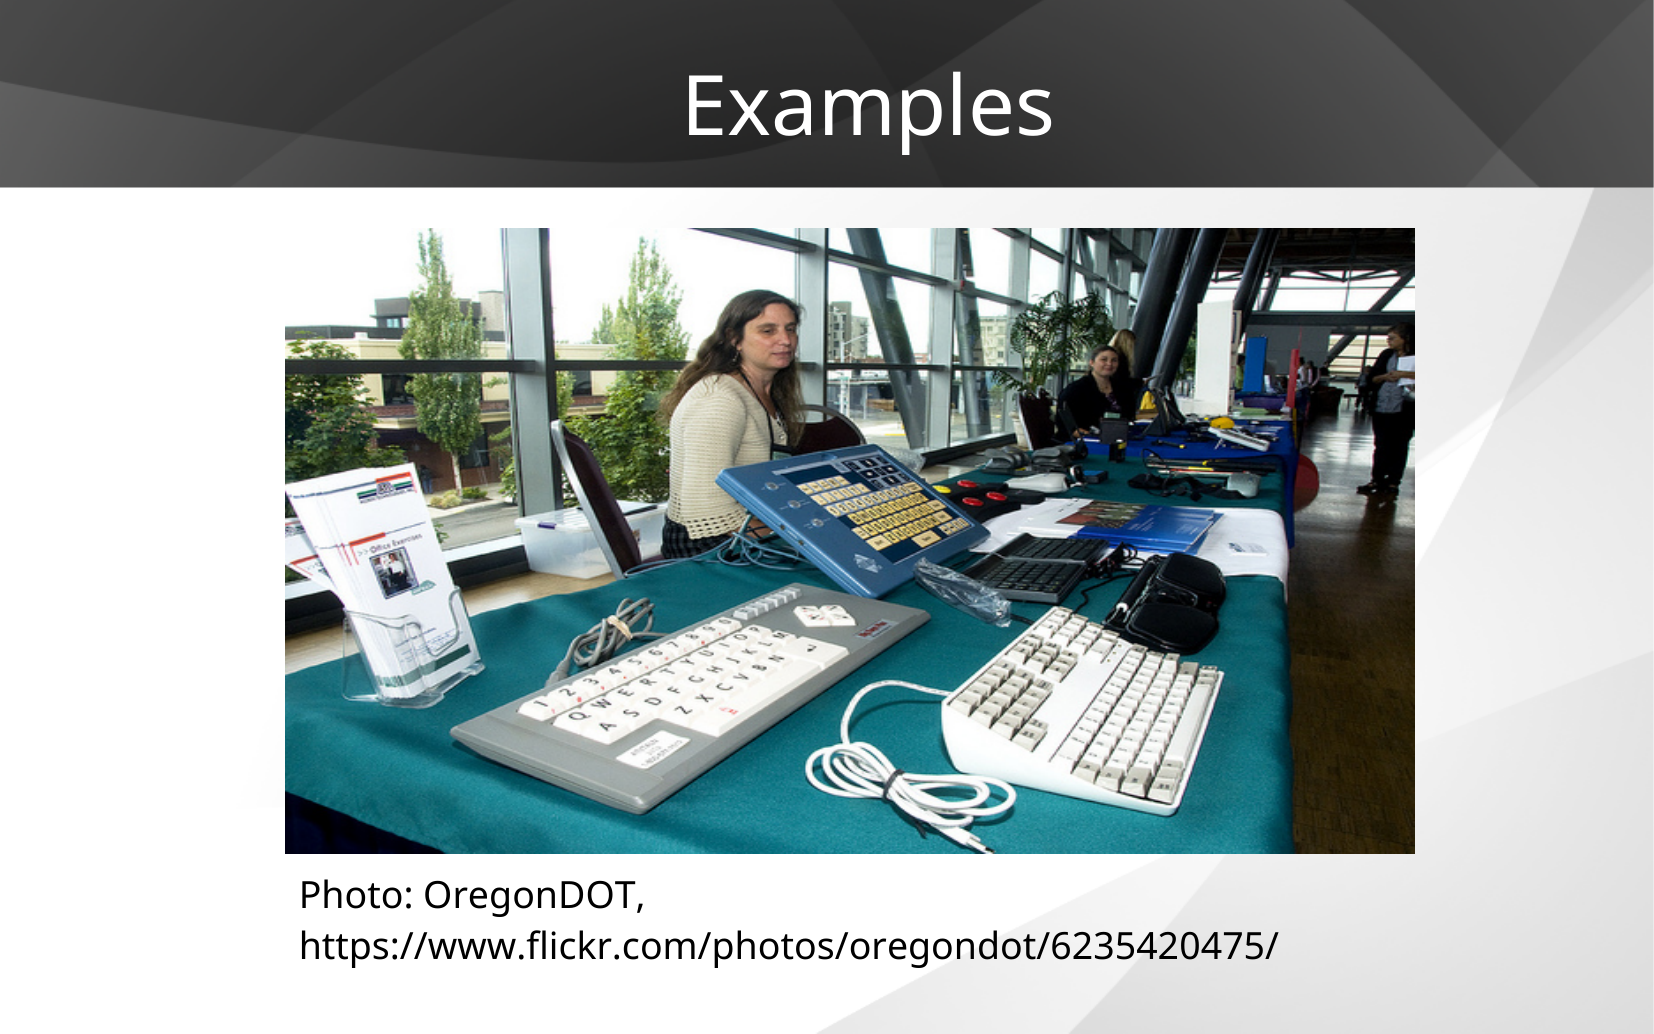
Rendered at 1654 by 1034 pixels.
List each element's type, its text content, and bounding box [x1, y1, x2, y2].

title Examples [124, 0, 1613, 208]
picture [0, 0, 1654, 1034]
text_box Photo: OregonDOT, https://www.flickr.com/photos/oregondot/6235420475/ [284, 861, 1613, 976]
